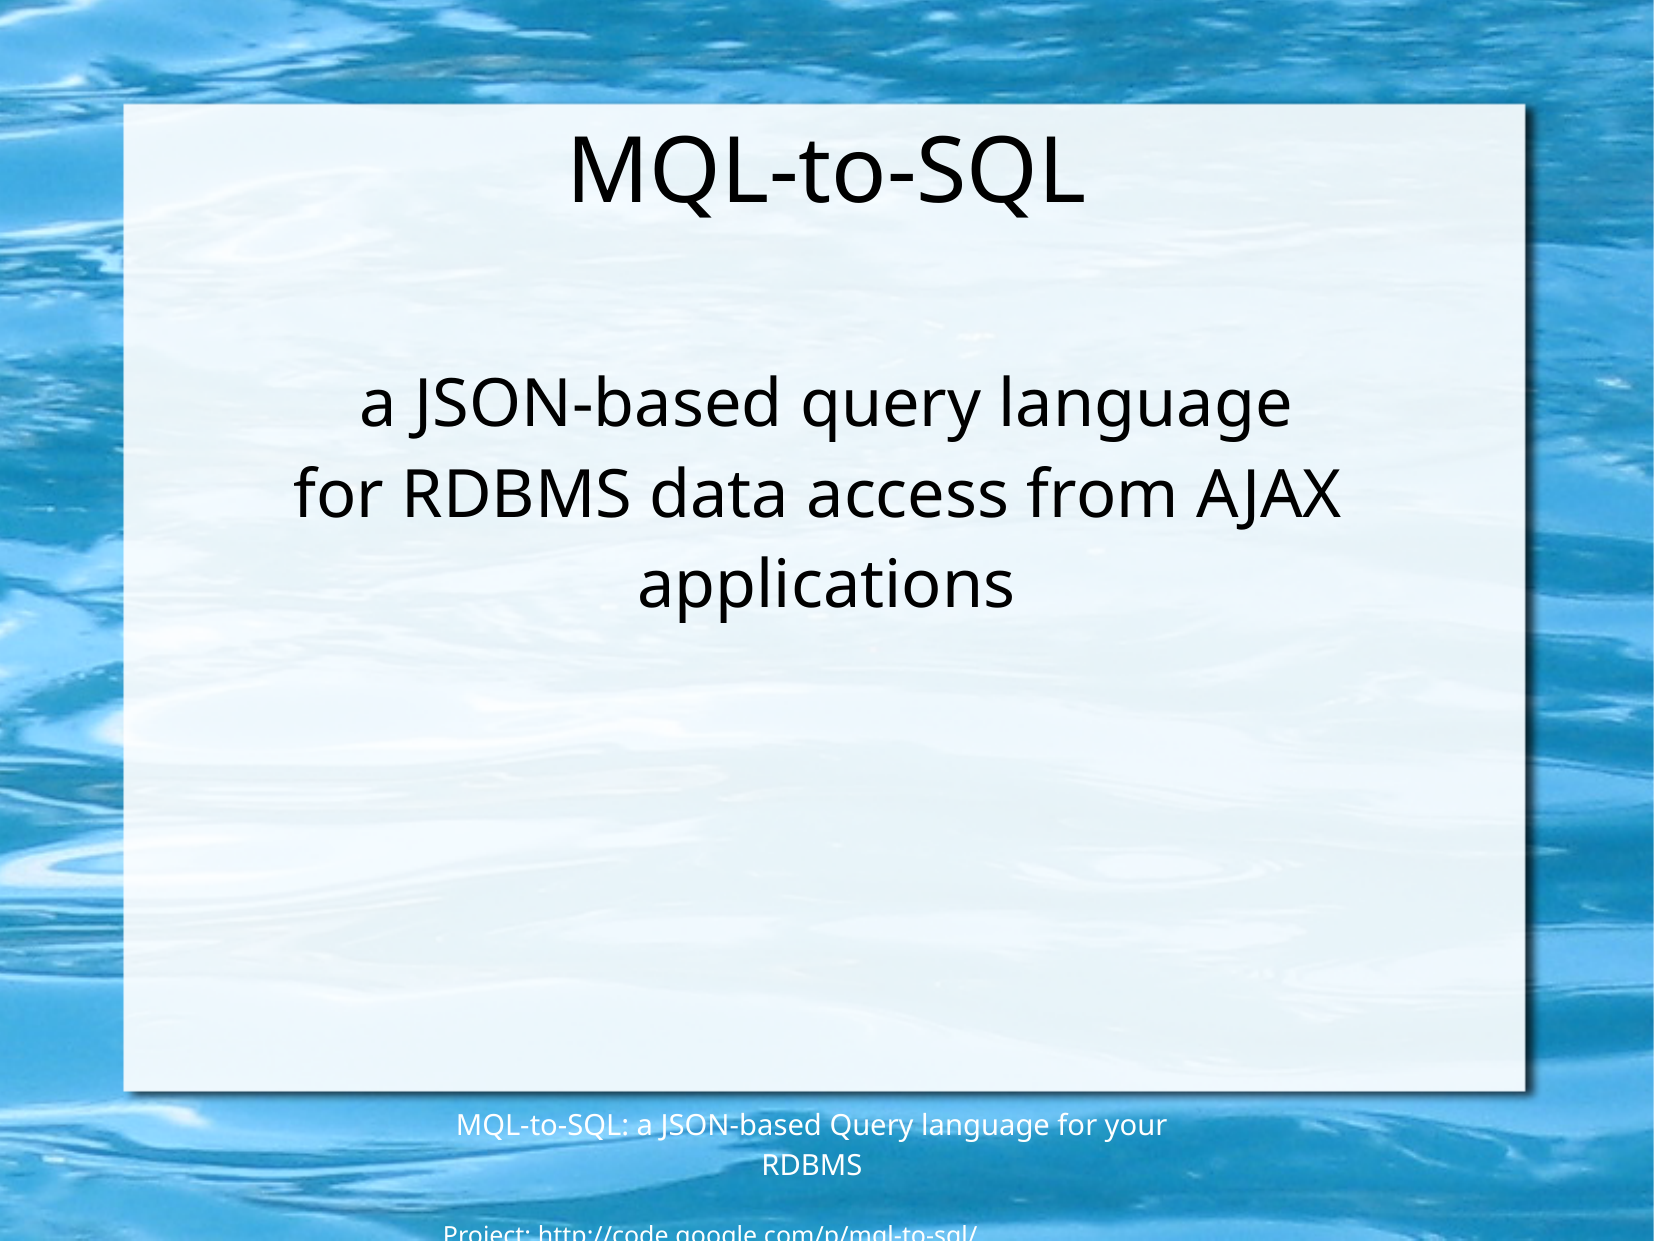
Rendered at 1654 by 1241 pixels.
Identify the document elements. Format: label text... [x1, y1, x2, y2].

picture [447, 1228, 454, 1235]
picture [541, 1232, 548, 1241]
picture [643, 1232, 650, 1241]
picture [914, 1232, 921, 1241]
picture [950, 1232, 957, 1241]
picture [852, 1232, 859, 1241]
picture [710, 1232, 717, 1241]
picture [876, 1232, 883, 1241]
picture [471, 1232, 478, 1241]
picture [861, 1232, 867, 1241]
picture [725, 1232, 732, 1241]
picture [694, 1232, 701, 1241]
picture [628, 1232, 635, 1241]
picture [804, 1232, 810, 1241]
picture [679, 1232, 686, 1241]
picture [795, 1232, 802, 1241]
picture [827, 1232, 835, 1241]
picture [780, 1232, 787, 1241]
title MQL-to-SQL a JSON-based query language for RDBMS data access from AJAX applications [147, 142, 1506, 590]
picture [575, 1232, 583, 1241]
picture [0, 0, 1654, 1241]
